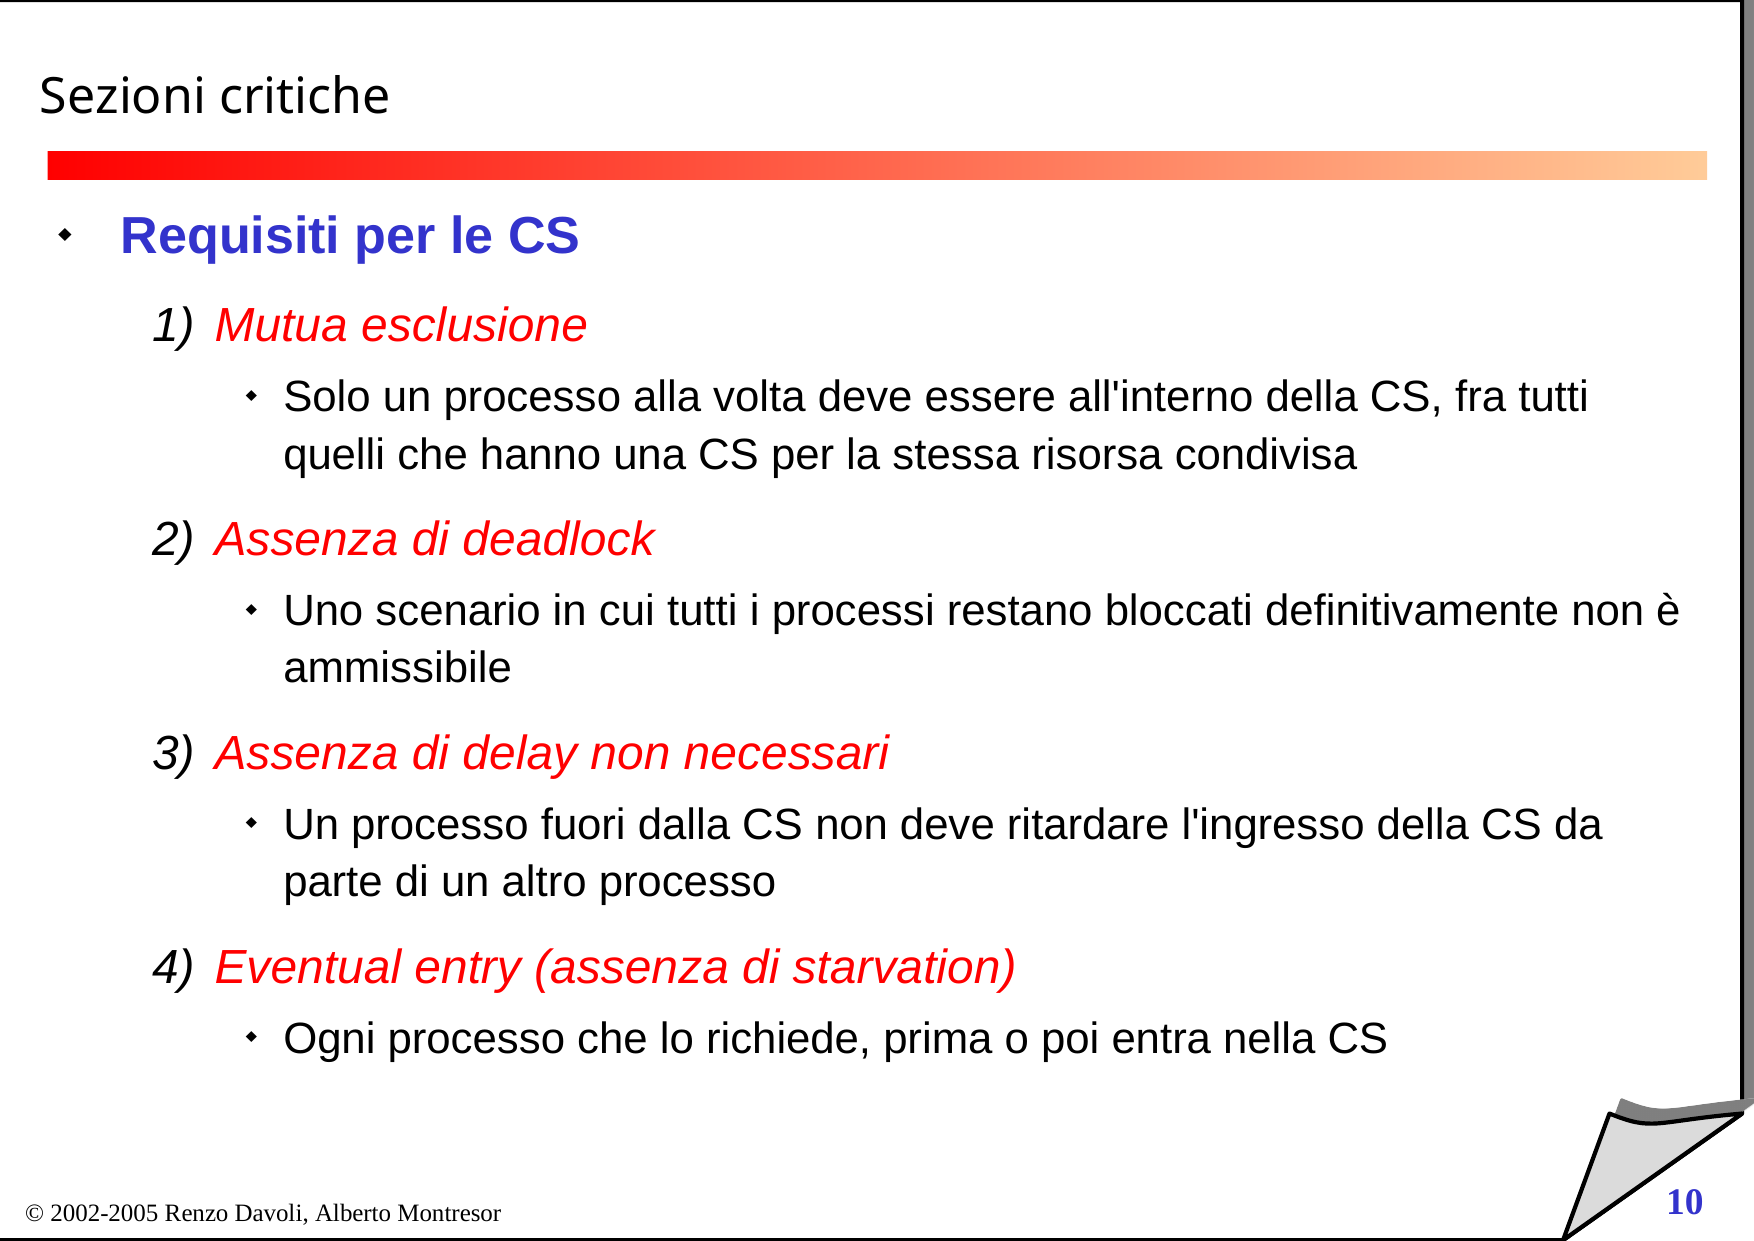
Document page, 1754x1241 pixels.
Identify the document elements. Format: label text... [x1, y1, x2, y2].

list Requisiti per le CS Mutua esclusione Solo un processo alla volta deve essere all'interno della CS, fra tutti quelli che hanno una CS per la stessa risorsa condivisa Assenza di deadlock Uno scenario in cui tutti i processi restano bloccati definitivamente non è ammissibile Assenza di delay non necessari Un processo fuori dalla CS non deve ritardare l'ingresso della CS da parte di un altro processo Eventual entry (assenza di starvation) Ogni processo che lo richiede, prima o poi entra nella CS [58, 206, 1696, 1104]
title Sezioni critiche [39, 49, 1713, 144]
